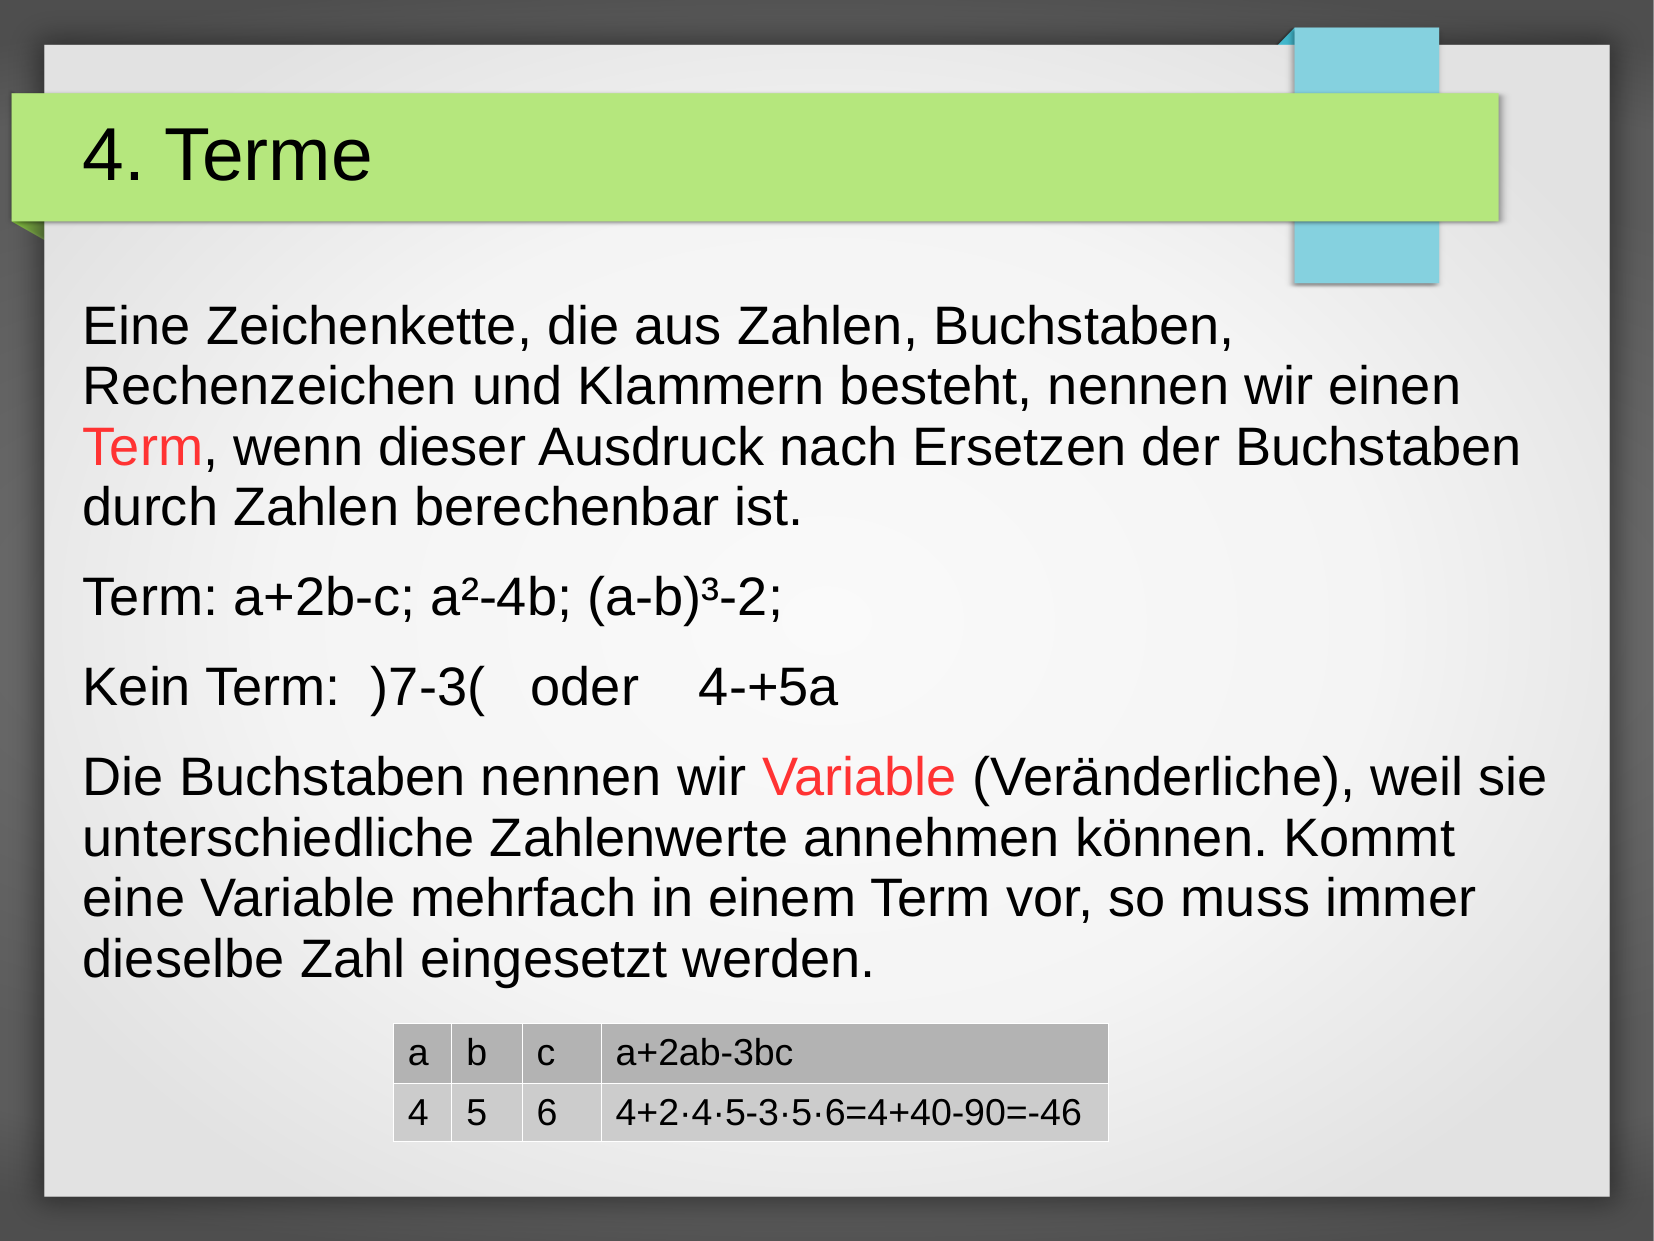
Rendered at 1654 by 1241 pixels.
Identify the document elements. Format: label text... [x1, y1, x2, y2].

table_header b [452, 1024, 522, 1083]
table_header c [523, 1024, 601, 1083]
table_cell 4 [394, 1084, 451, 1141]
table_cell 4+2·4·5-3·5·6=4+40-90=-46 [602, 1084, 1108, 1141]
table_header a+2ab-3bc [602, 1024, 1108, 1083]
list Eine Zeichenkette, die aus Zahlen, Buchstaben, Rechenzeichen und Klammern besteht, nennen wir einen Term, wenn dieser Ausdruck nach Ersetzen der Buchstaben durch Zahlen berechenbar ist. Term: a+2b-c; a²-4b; (a-b)³-2; Kein Term: )7-3( oder 4-+5a Die Buchstaben nennen wir Variable (Veränderliche), weil sie unterschiedliche Zahlenwerte annehmen können. Kommt eine Variable mehrfach in einem Term vor, so muss immer dieselbe Zahl eingesetzt werden. [82, 295, 1571, 1123]
picture [0, 0, 1654, 1241]
table_header a [394, 1024, 451, 1083]
title 4. Terme [82, 69, 1501, 238]
table_cell 5 [452, 1084, 522, 1141]
table_cell 6 [523, 1084, 601, 1141]
